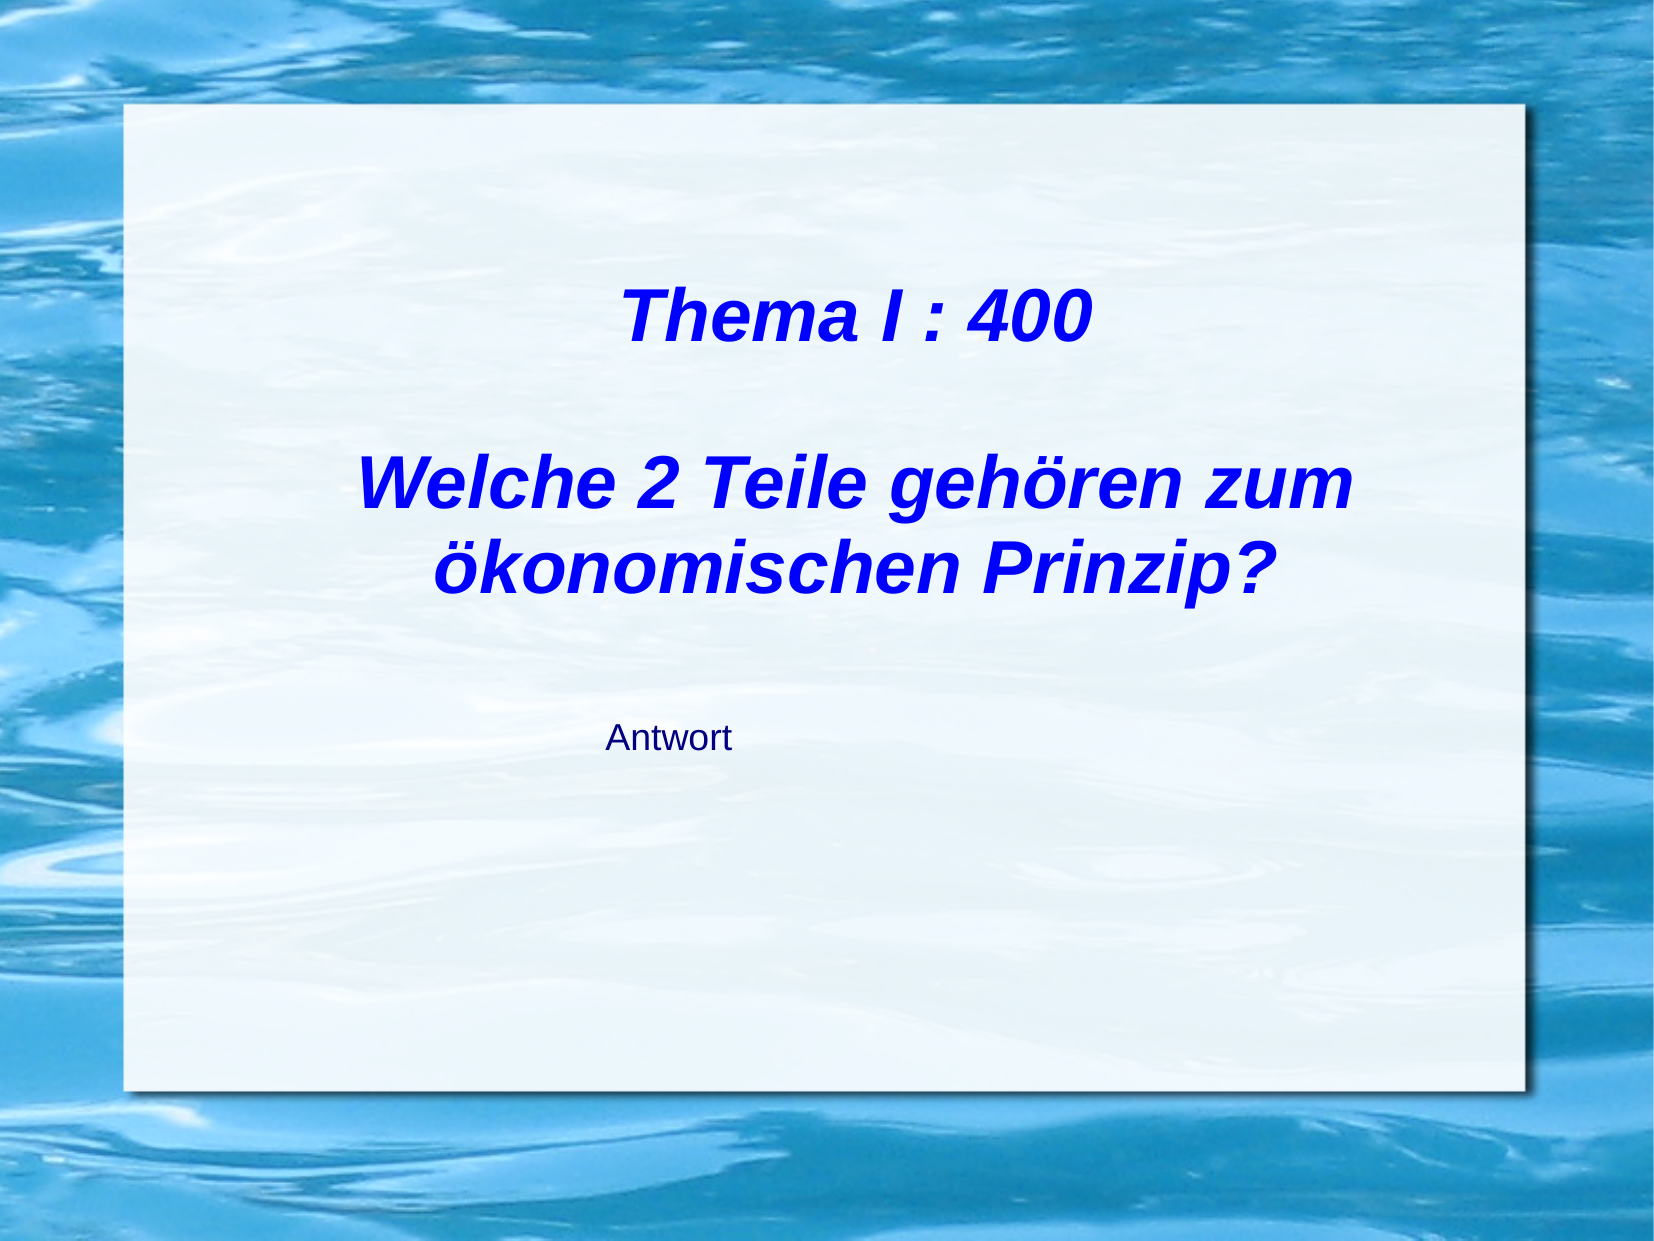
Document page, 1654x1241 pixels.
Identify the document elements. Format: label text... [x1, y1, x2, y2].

text_box Antwort [590, 708, 1004, 766]
text_box Thema I : 400 Welche 2 Teile gehören zum ökonomischen Prinzip? [324, 265, 1388, 617]
picture [0, 0, 1654, 1241]
